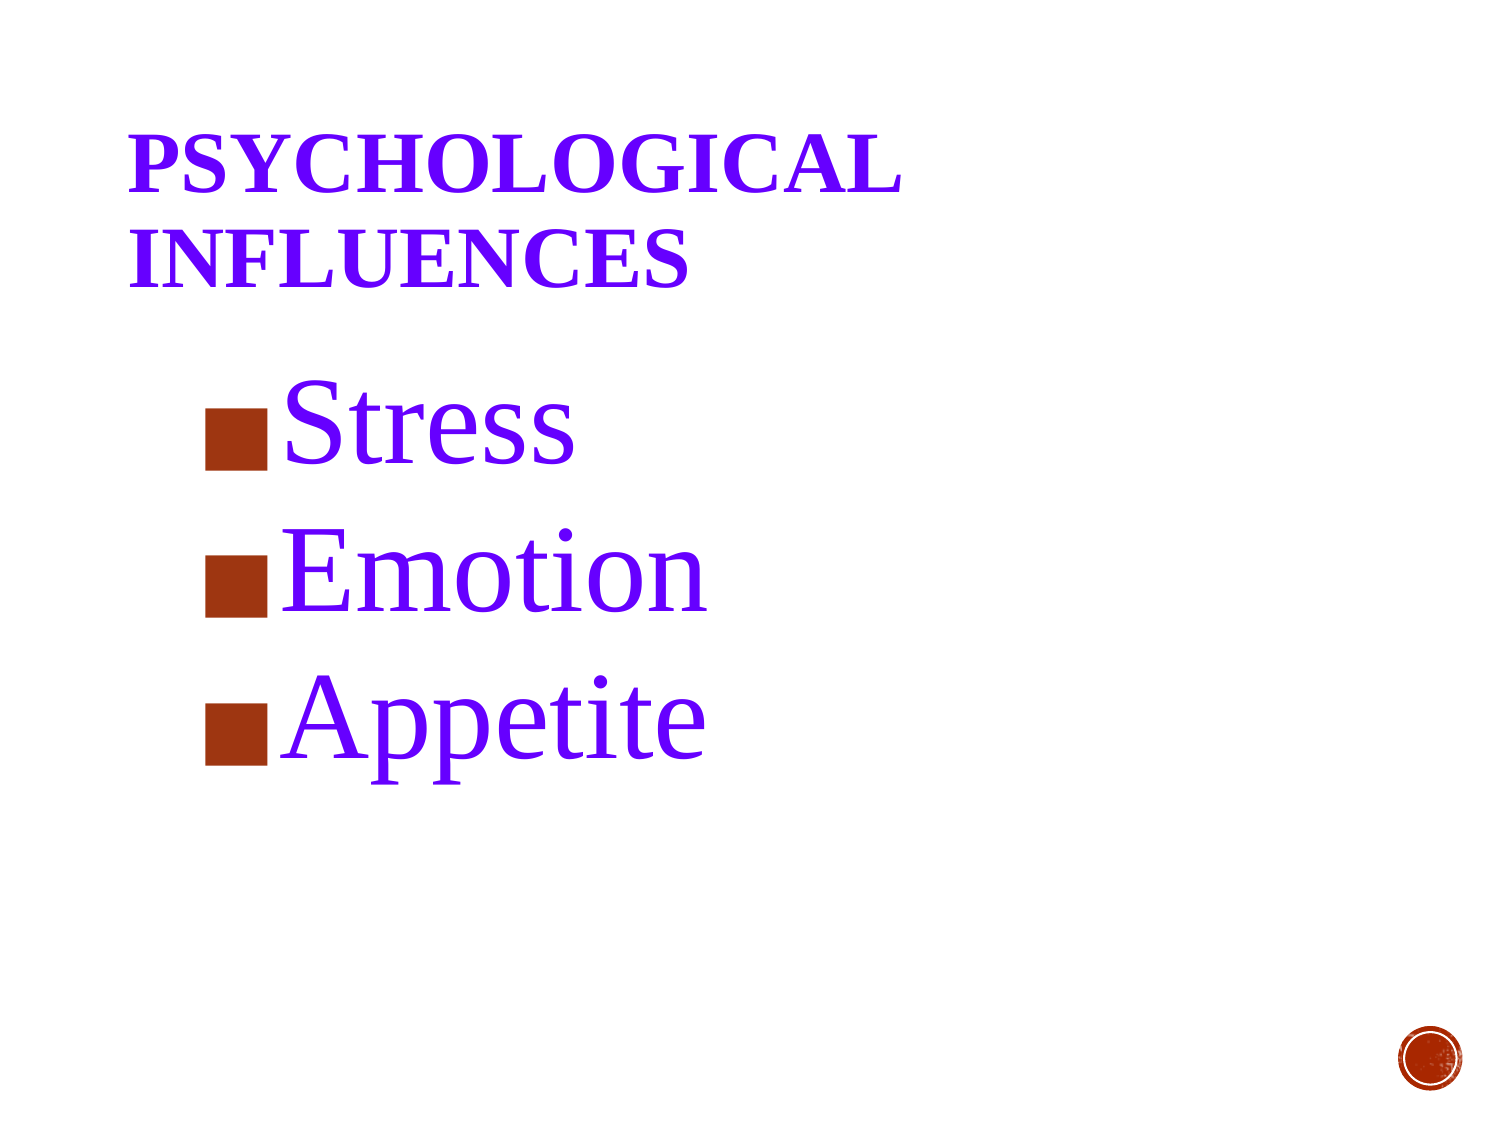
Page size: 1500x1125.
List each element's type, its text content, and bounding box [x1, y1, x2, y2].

title PSYCHOLOGICAL INFLUENCES [112, 79, 1388, 344]
picture [1398, 1026, 1463, 1091]
list Stress Emotion Appetite [112, 348, 1388, 1013]
